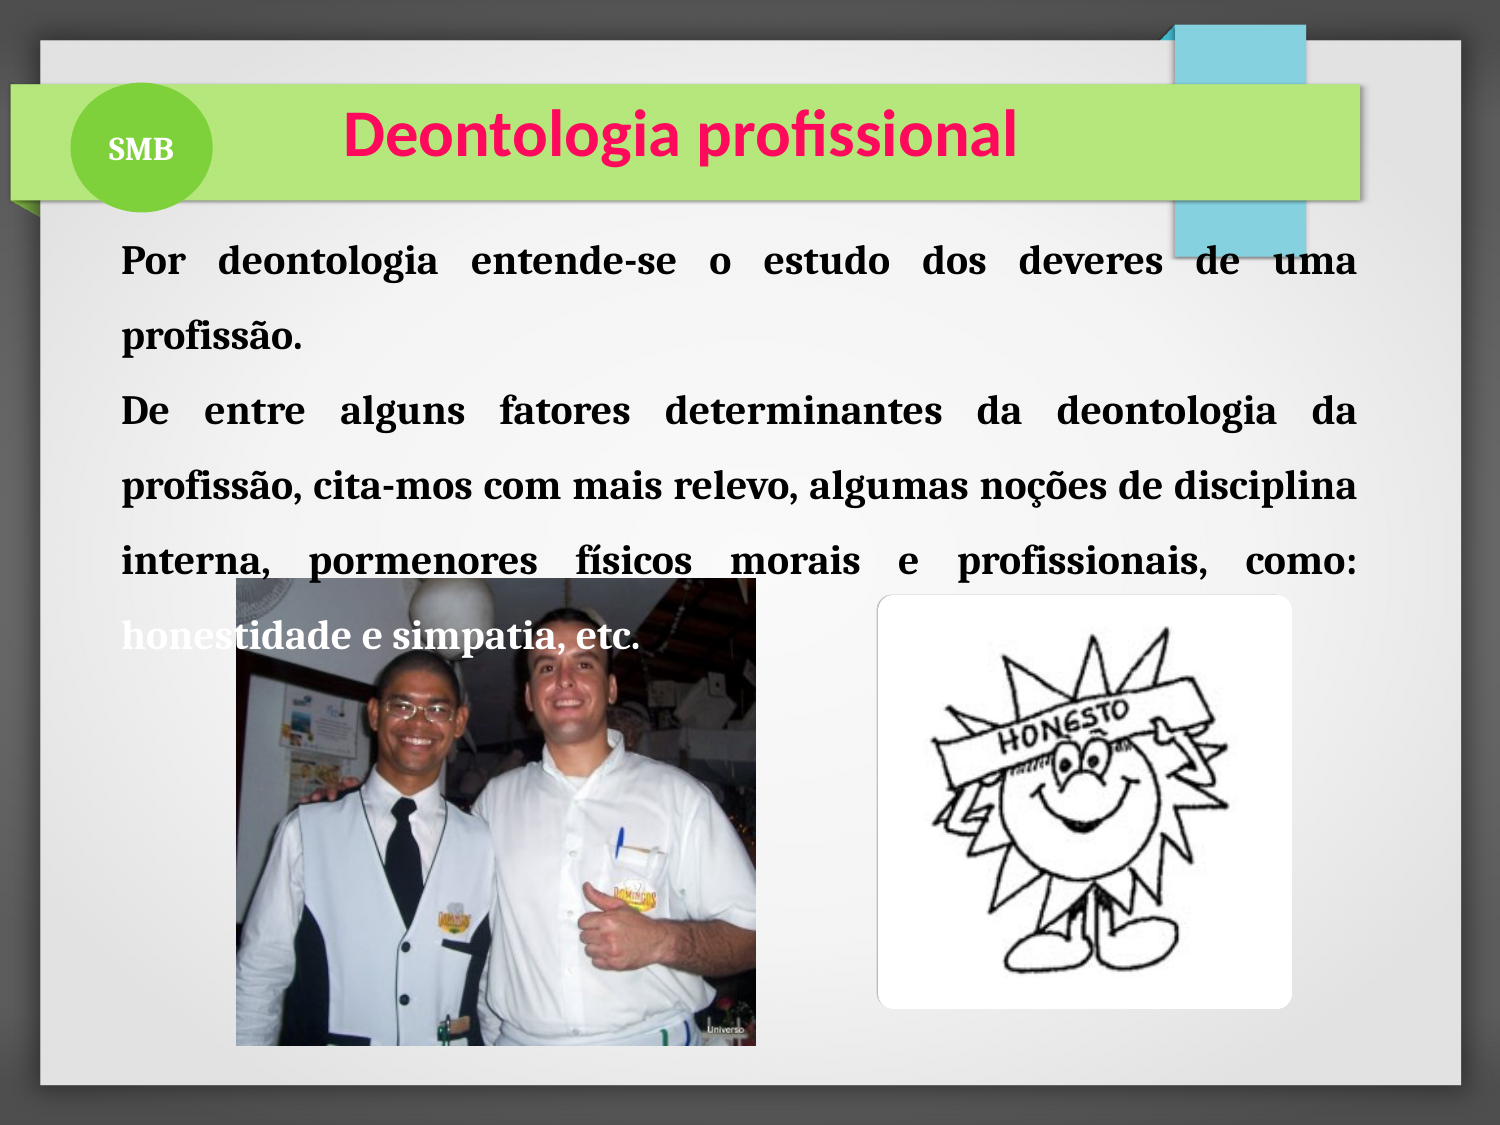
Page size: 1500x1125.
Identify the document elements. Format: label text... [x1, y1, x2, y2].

text_box SMB [70, 82, 213, 213]
picture [0, 0, 1500, 1125]
text_box Deontologia profissional [318, 82, 1054, 178]
text_box Por deontologia entende-se o estudo dos deveres de uma profissão. De entre alguns fatores determinantes da deontologia da profissão, cita-mos com mais relevo, algumas noções de disciplina interna, pormenores físicos morais e profissionais, como: honestidade e simpatia, etc. [106, 200, 1373, 666]
